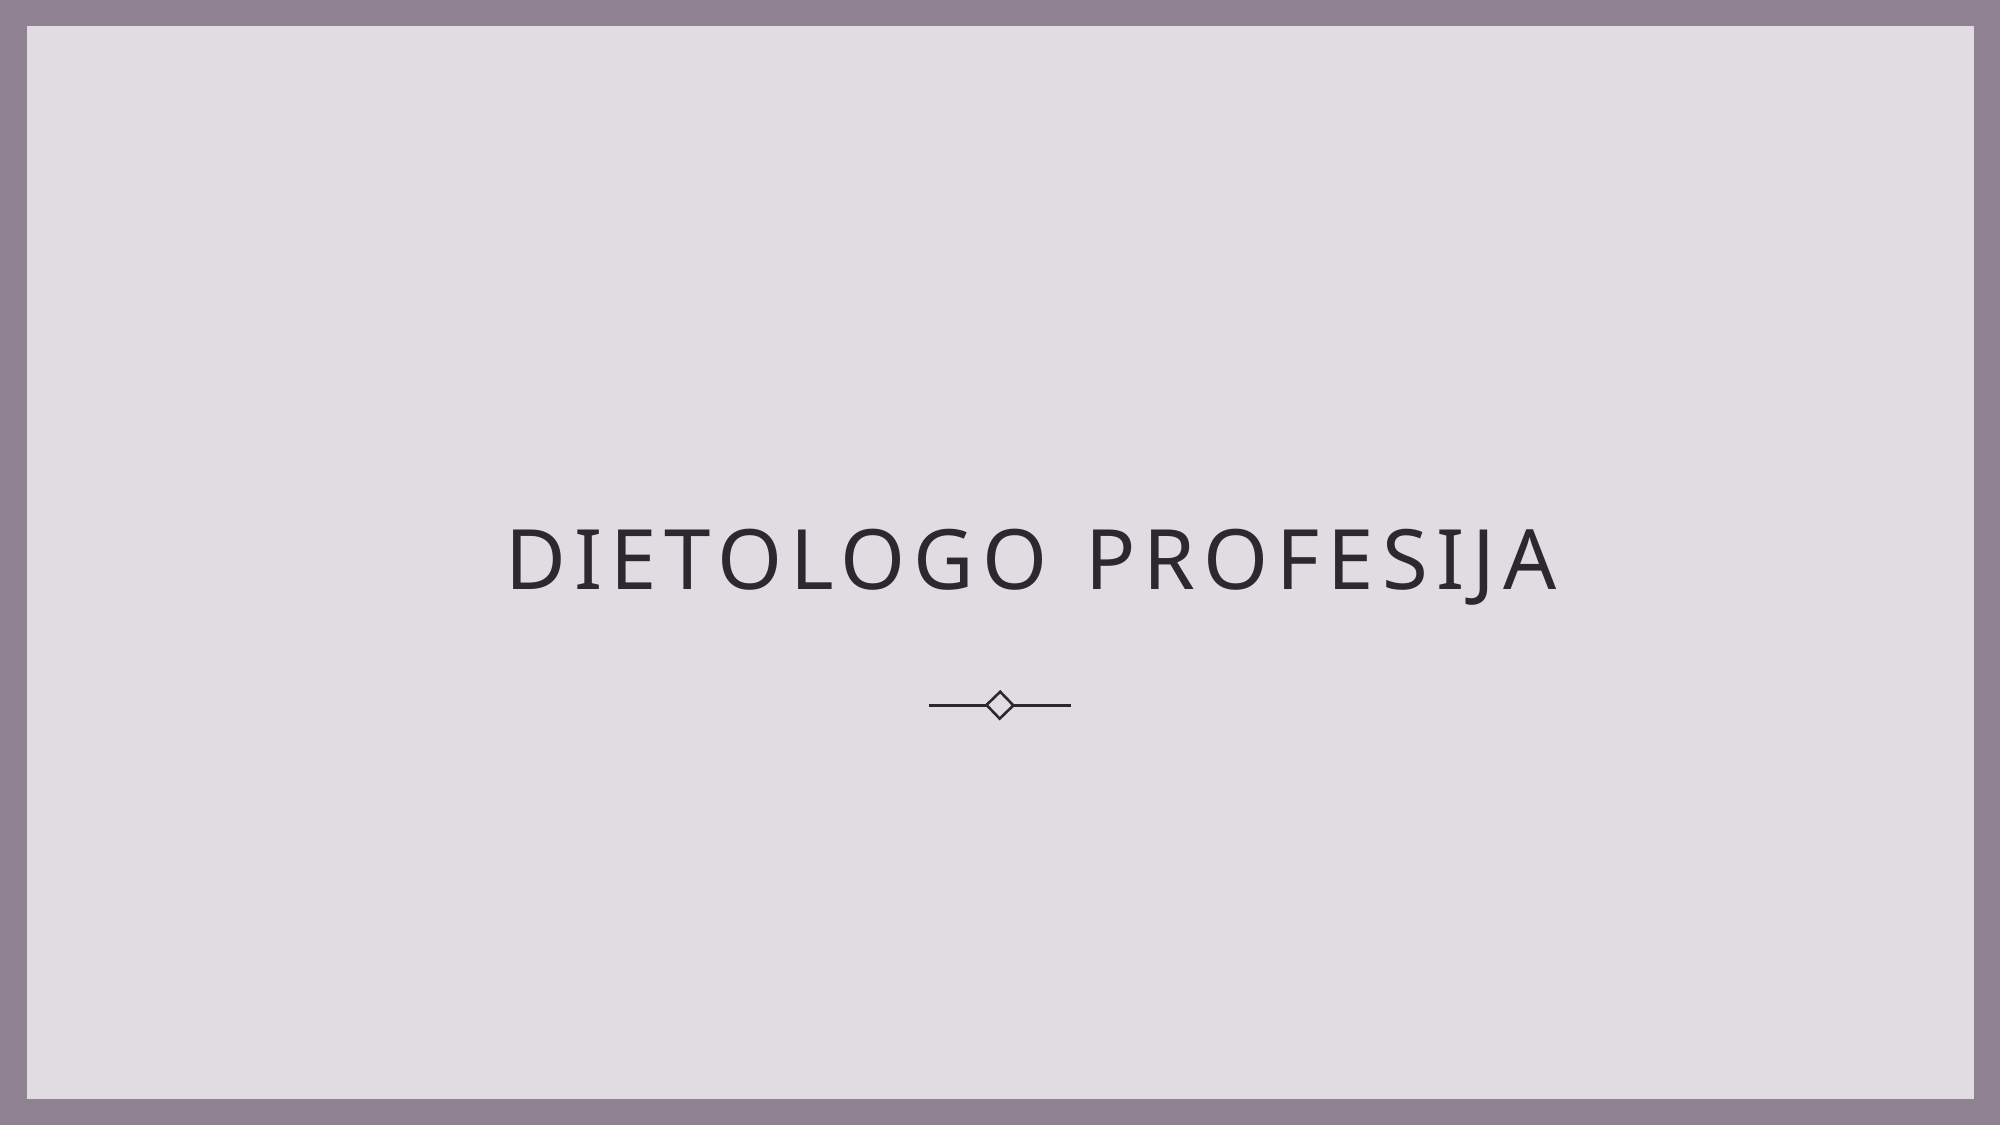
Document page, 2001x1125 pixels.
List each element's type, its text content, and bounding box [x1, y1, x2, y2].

title Dietologo profesija [415, 292, 1648, 614]
text_box [0, 0, 2000, 1125]
